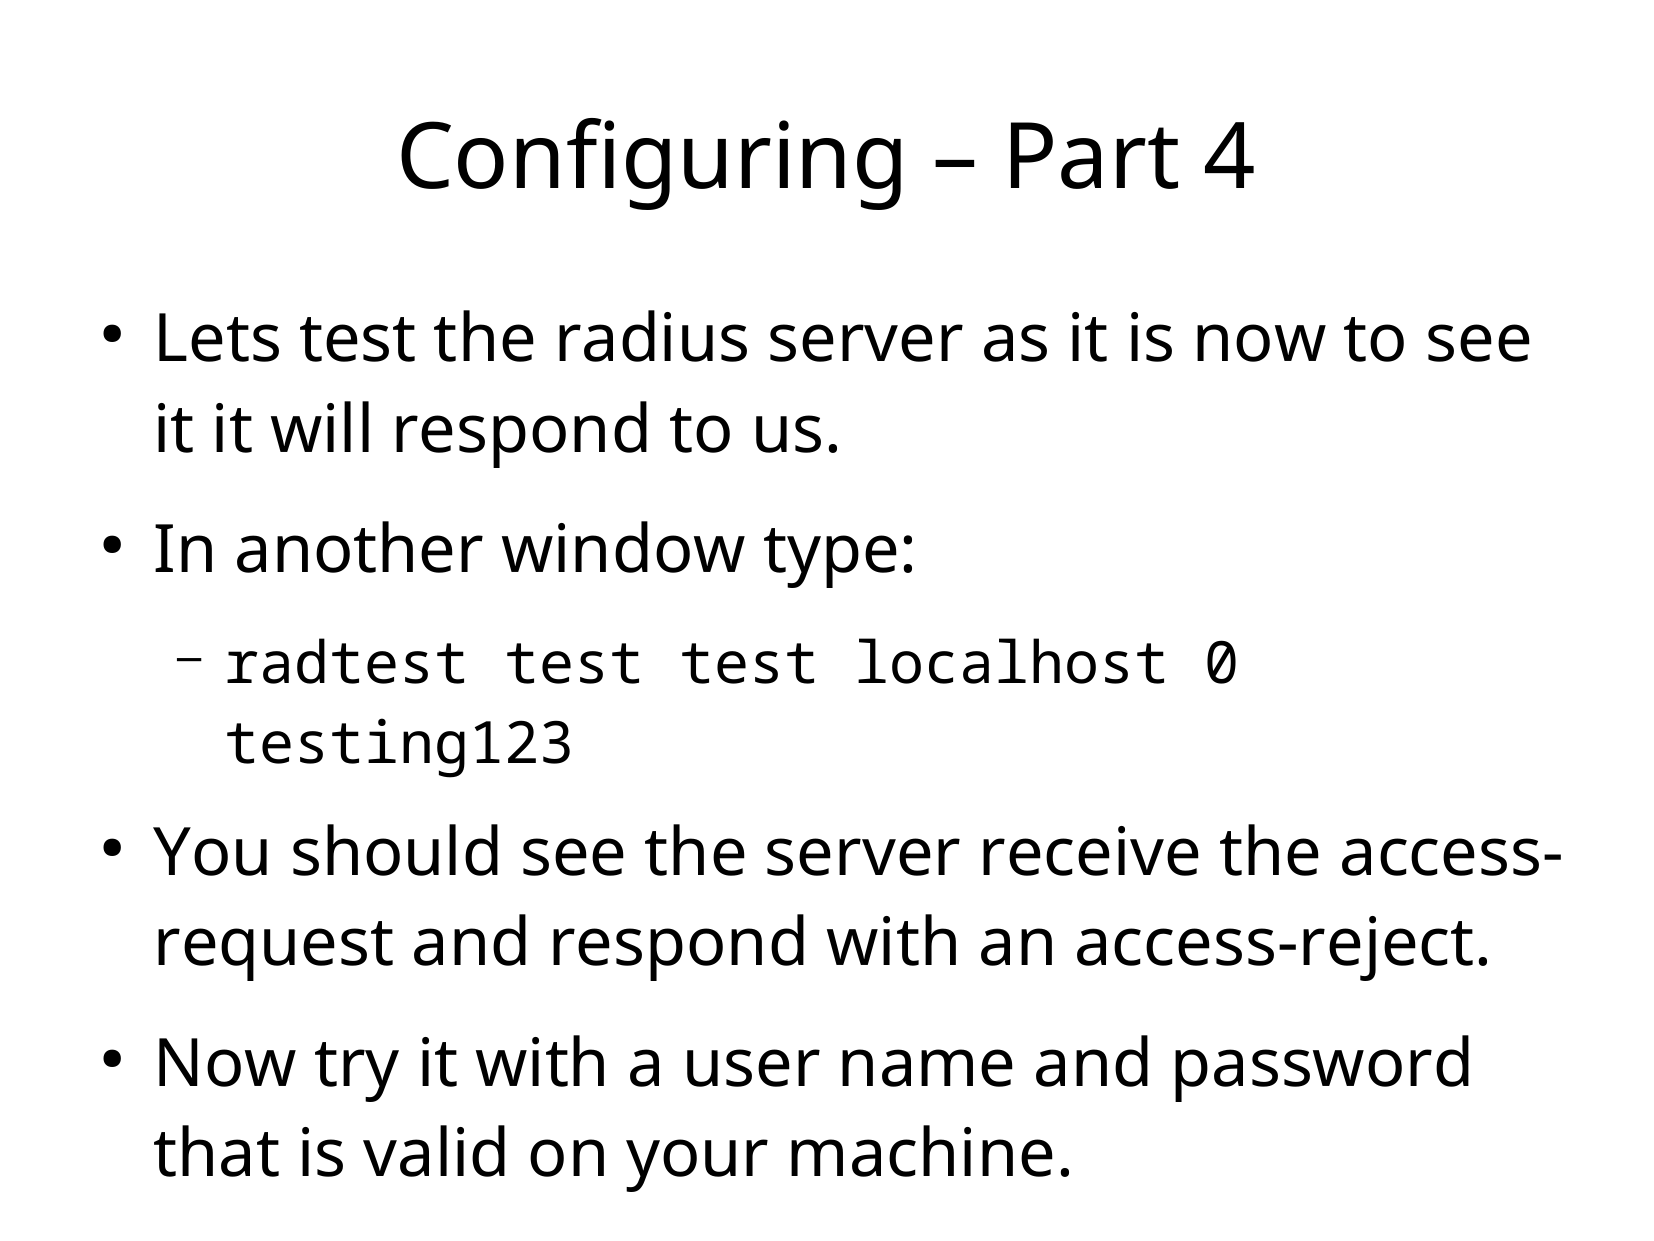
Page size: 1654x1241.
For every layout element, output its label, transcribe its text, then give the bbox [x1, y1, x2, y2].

list Lets test the radius server as it is now to see it it will respond to us. In another window type: radtest test test localhost 0 testing123 You should see the server receive the access-request and respond with an access-reject. Now try it with a user name and password that is valid on your machine. [82, 290, 1571, 1109]
title Configuring – Part 4 [82, 49, 1571, 257]
